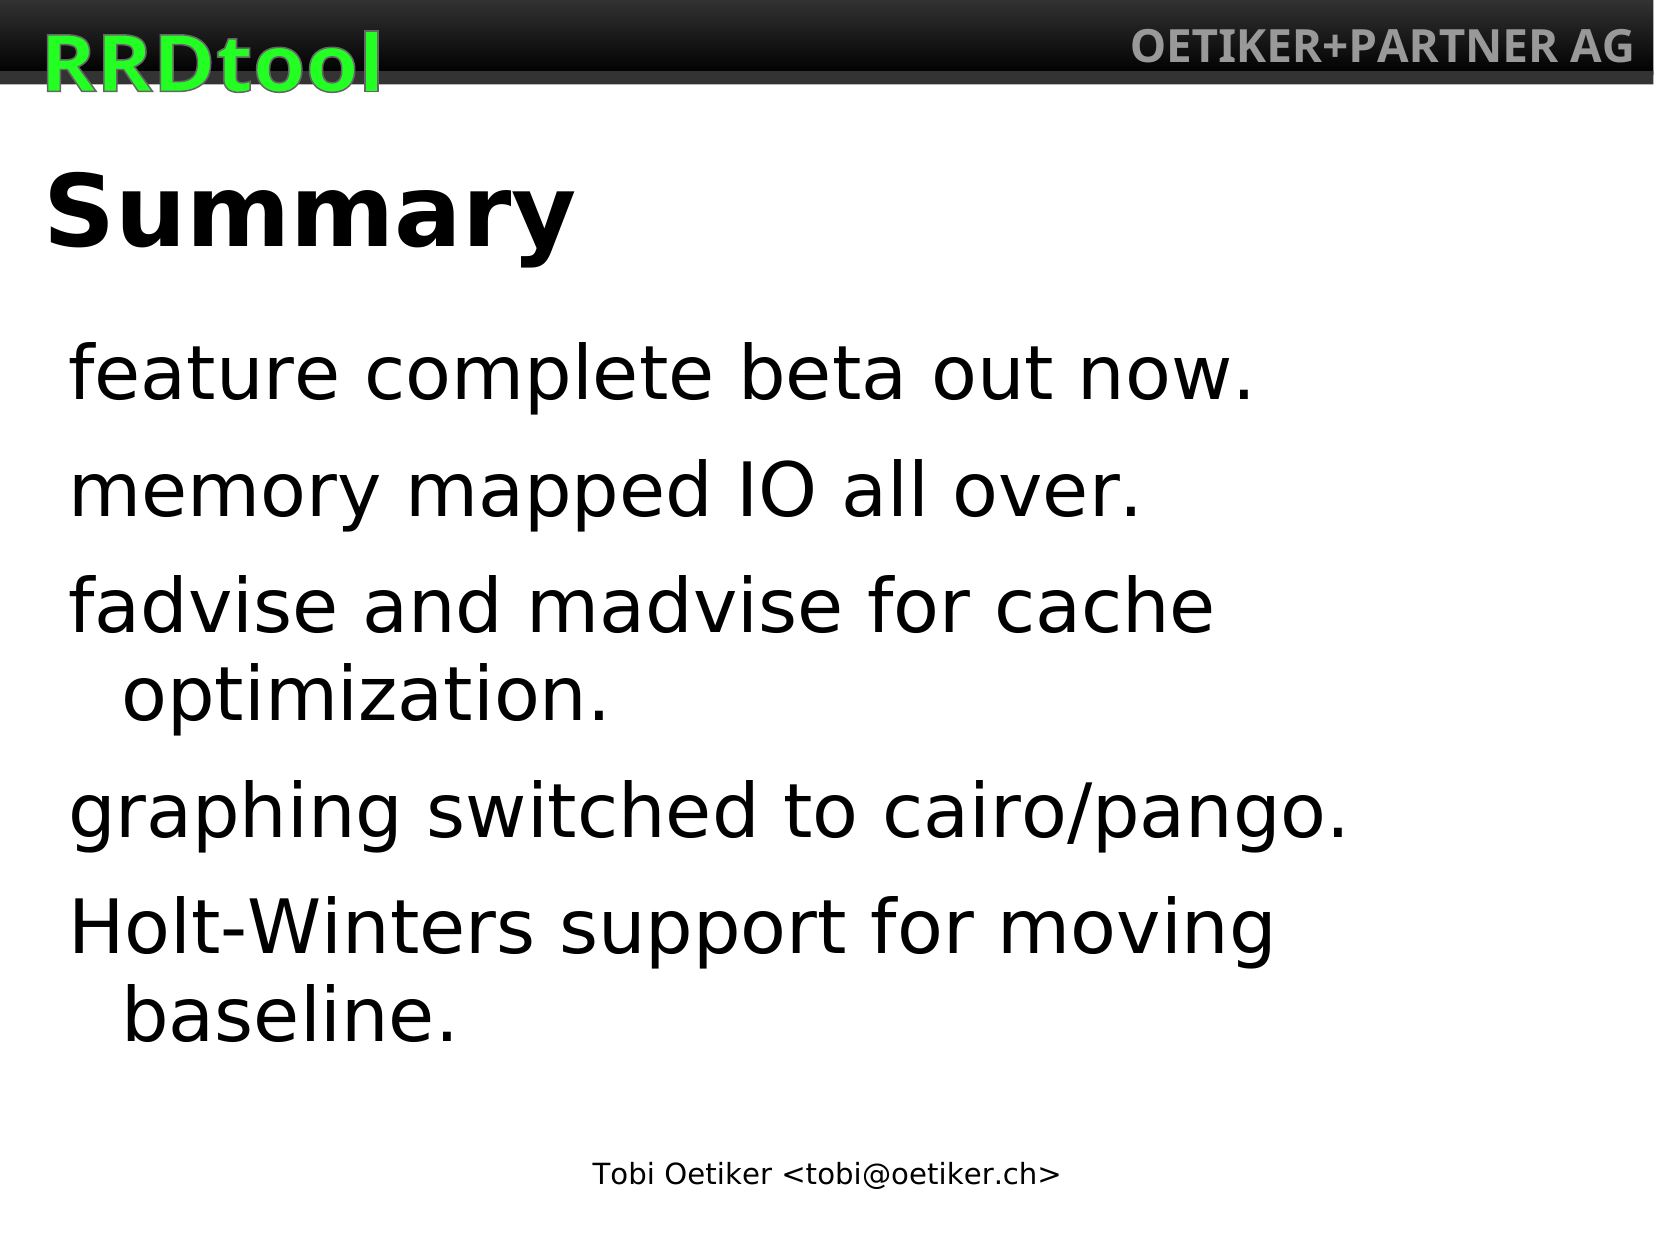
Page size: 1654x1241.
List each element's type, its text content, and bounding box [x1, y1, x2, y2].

list feature complete beta out now. memory mapped IO all over. fadvise and madvise for cache optimization. graphing switched to cairo/pango. Holt-Winters support for moving baseline. [50, 329, 1571, 1084]
title Summary [43, 144, 1582, 280]
